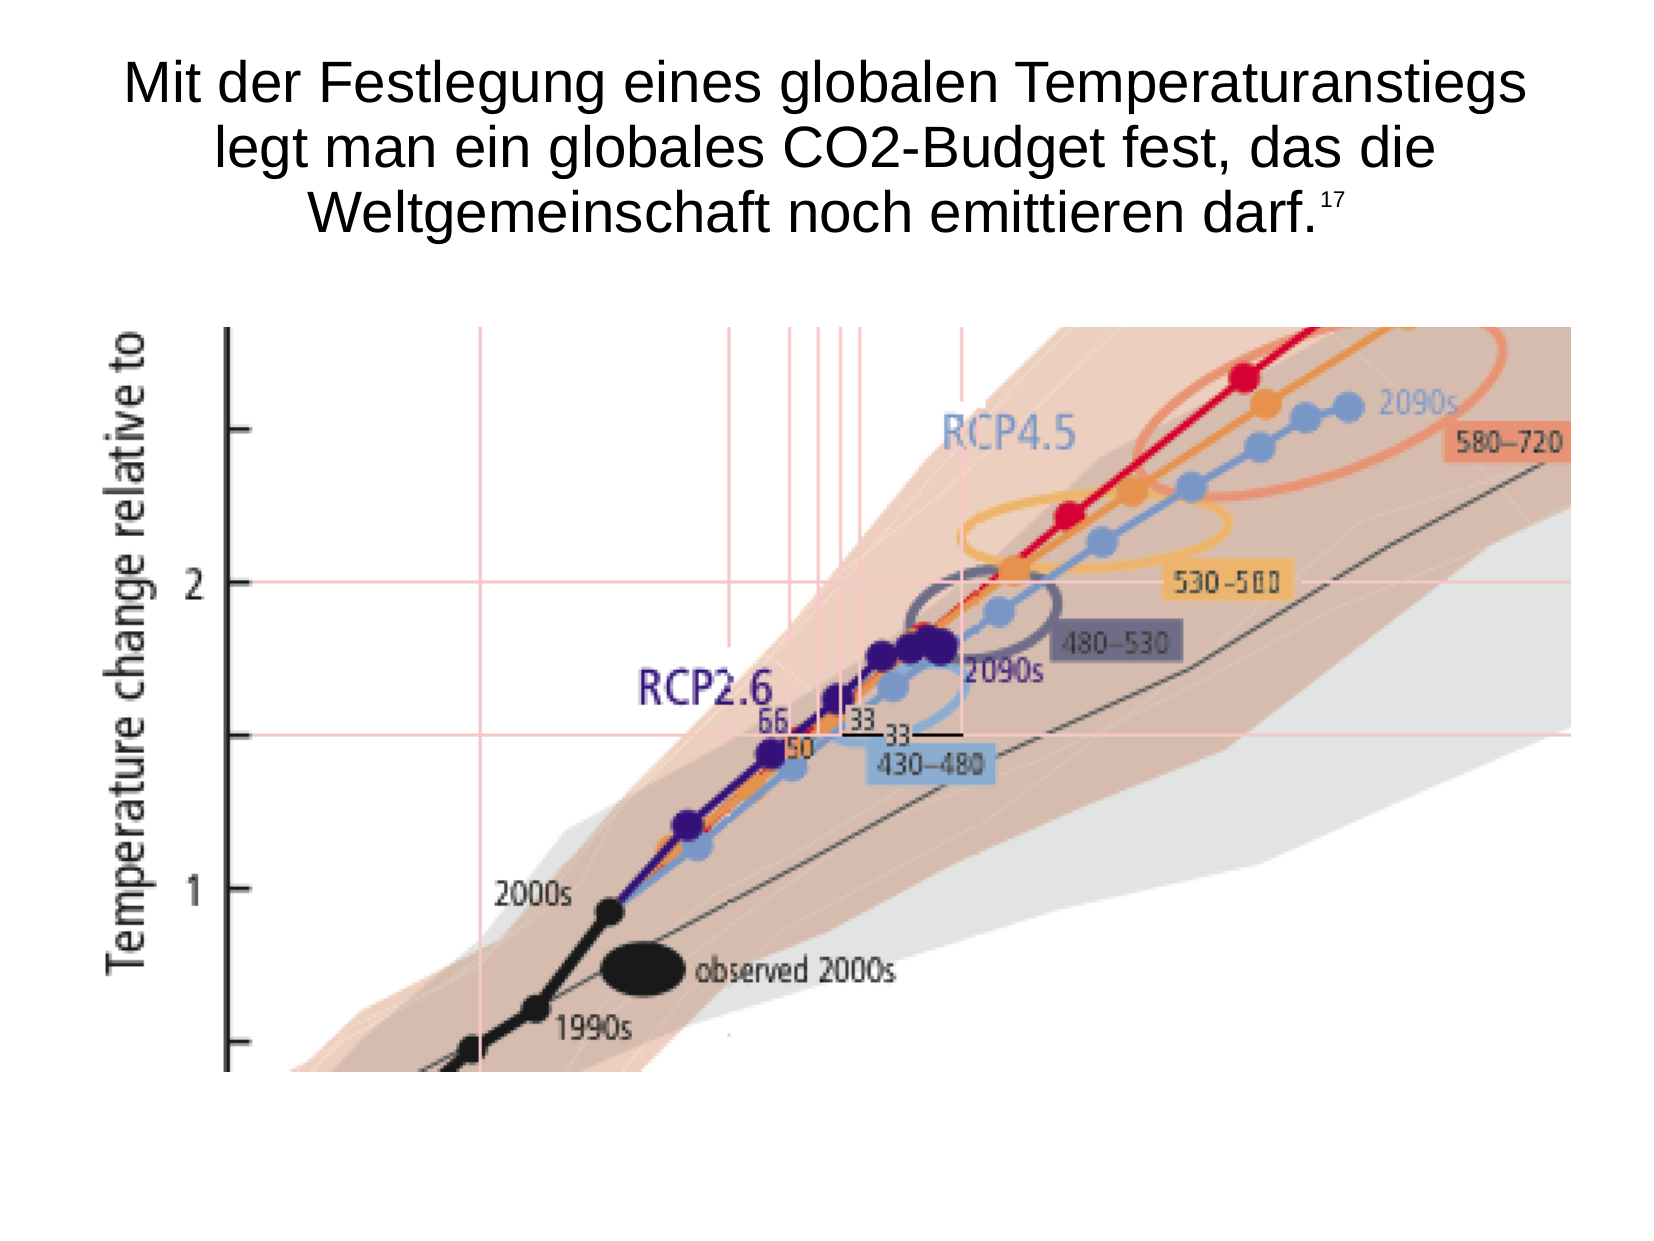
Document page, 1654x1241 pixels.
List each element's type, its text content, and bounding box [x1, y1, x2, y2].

title Mit der Festlegung eines globalen Temperaturanstiegs legt man ein globales CO2-Budget fest, das die Weltgemeinschaft noch emittieren darf.17 [82, 49, 1571, 257]
picture [82, 327, 1571, 1072]
